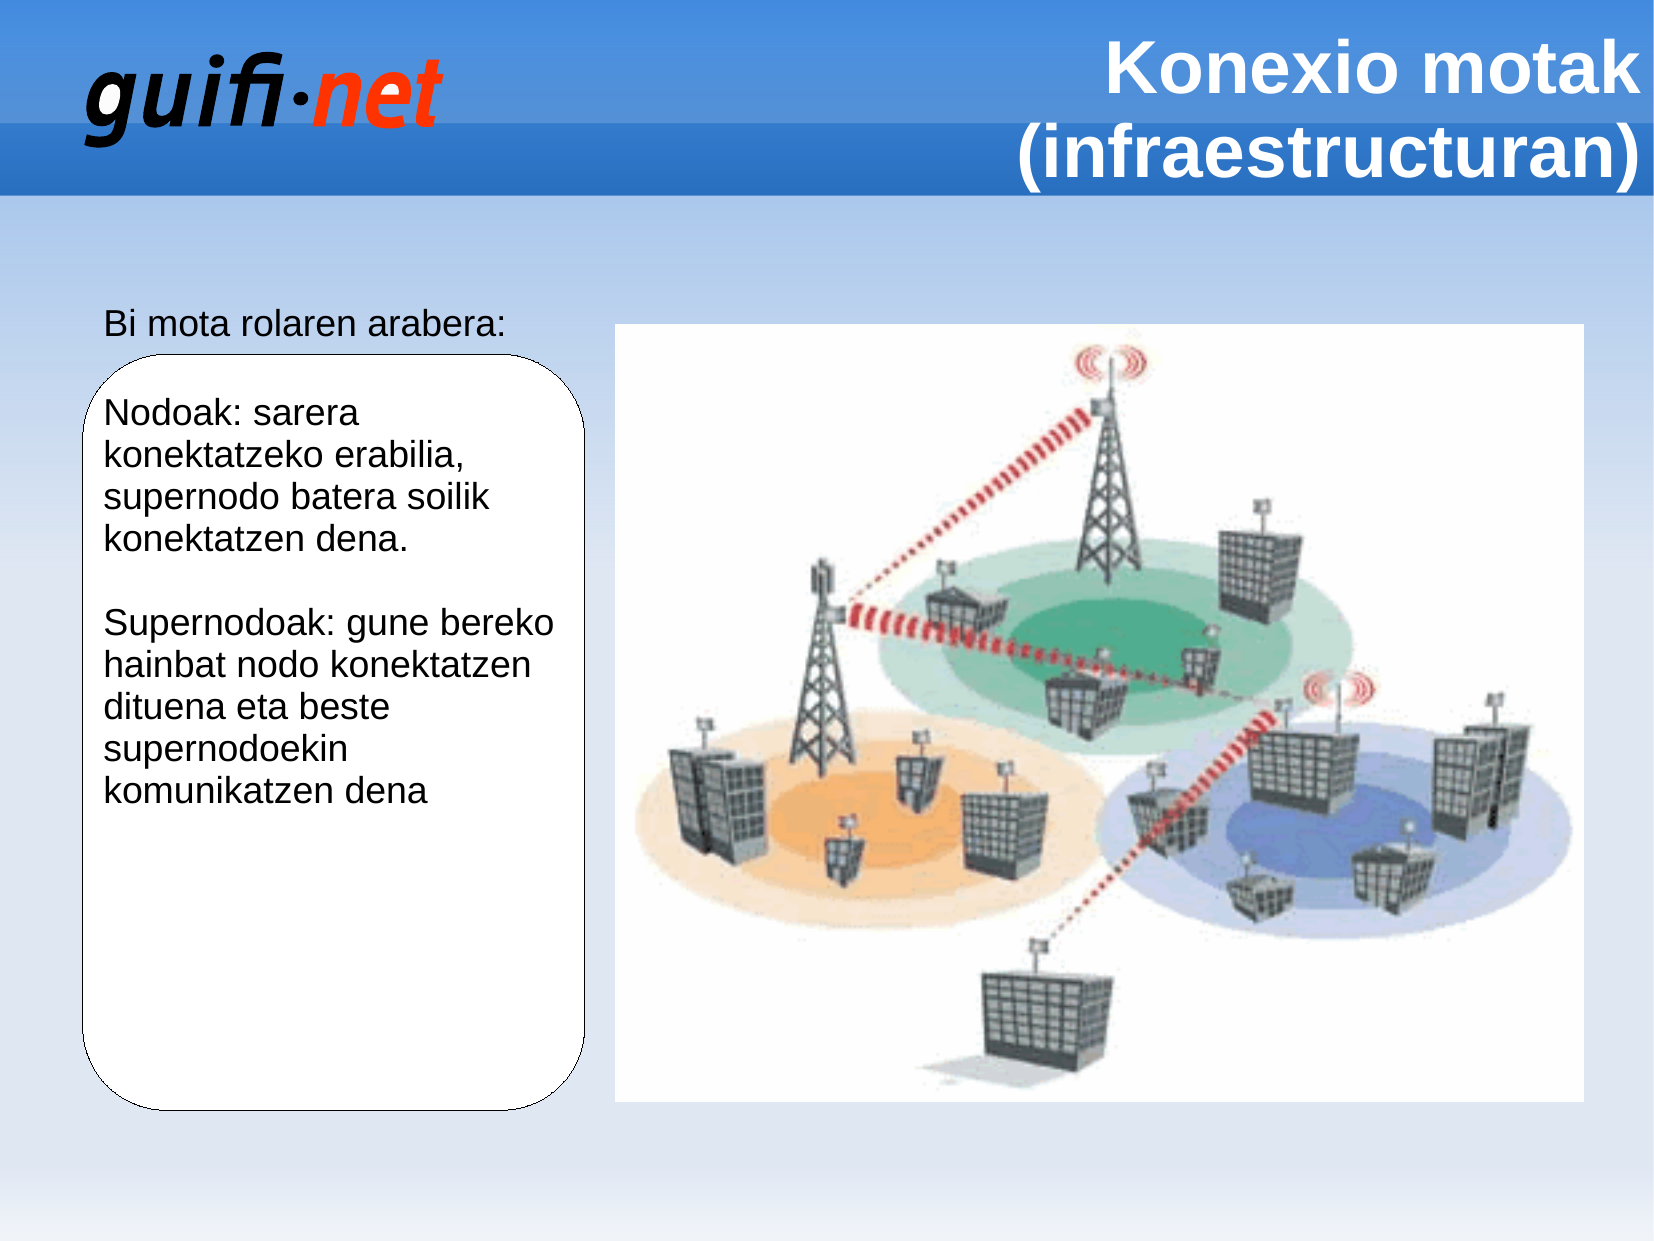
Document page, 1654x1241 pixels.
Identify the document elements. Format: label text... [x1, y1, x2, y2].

picture [0, 0, 1654, 1241]
text_box Nodoak: sarera konektatzeko erabilia, supernodo batera soilik konektatzen dena. Supernodoak: gune bereko hainbat nodo konektatzen dituena eta beste supernodoekin komunikatzen dena [88, 383, 591, 1093]
text_box [103, 354, 565, 383]
text_box Bi mota rolaren arabera: [88, 295, 532, 353]
text_box [115, 1093, 552, 1111]
title Konexio motak (infraestructuran) [153, 5, 1642, 213]
text_box [82, 408, 88, 1056]
